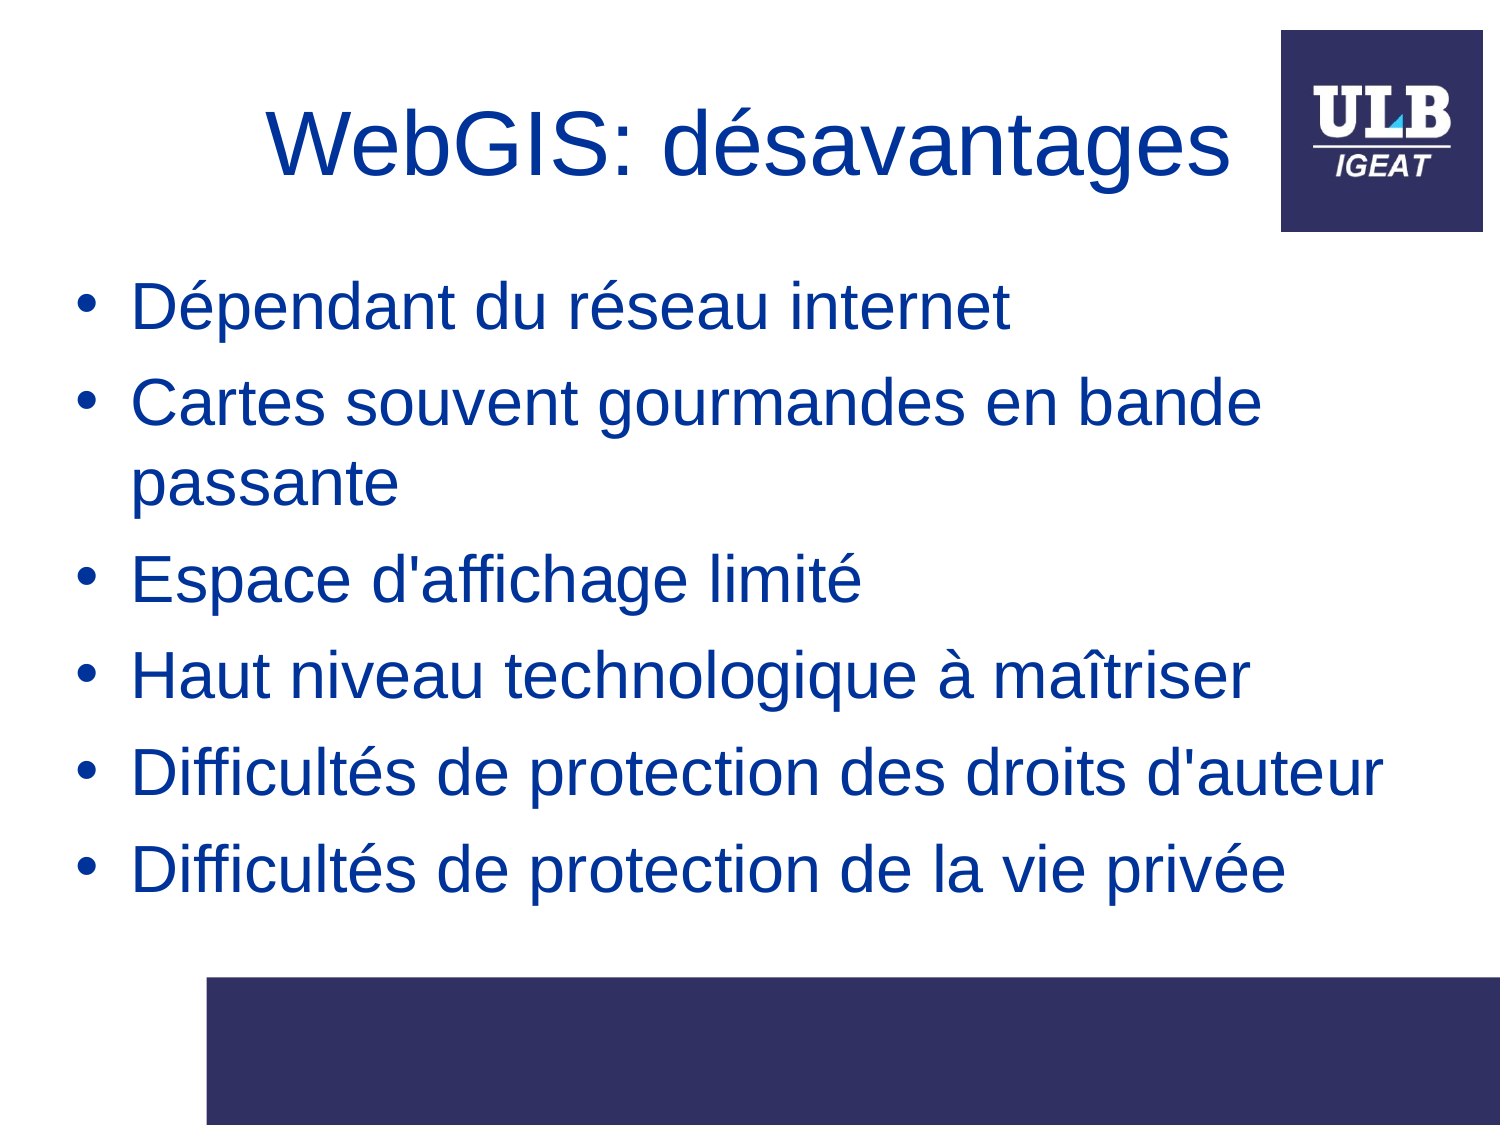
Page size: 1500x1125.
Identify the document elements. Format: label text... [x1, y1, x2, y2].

text_box WebGIS: désavantages [74, 28, 1425, 249]
picture [1425, 30, 1483, 232]
text_box Dépendant du réseau internet Cartes souvent gourmandes en bande passante Espace d'affichage limité Haut niveau technologique à maîtriser Difficultés de protection des droits d'auteur Difficultés de protection de la vie privée [74, 262, 1425, 991]
